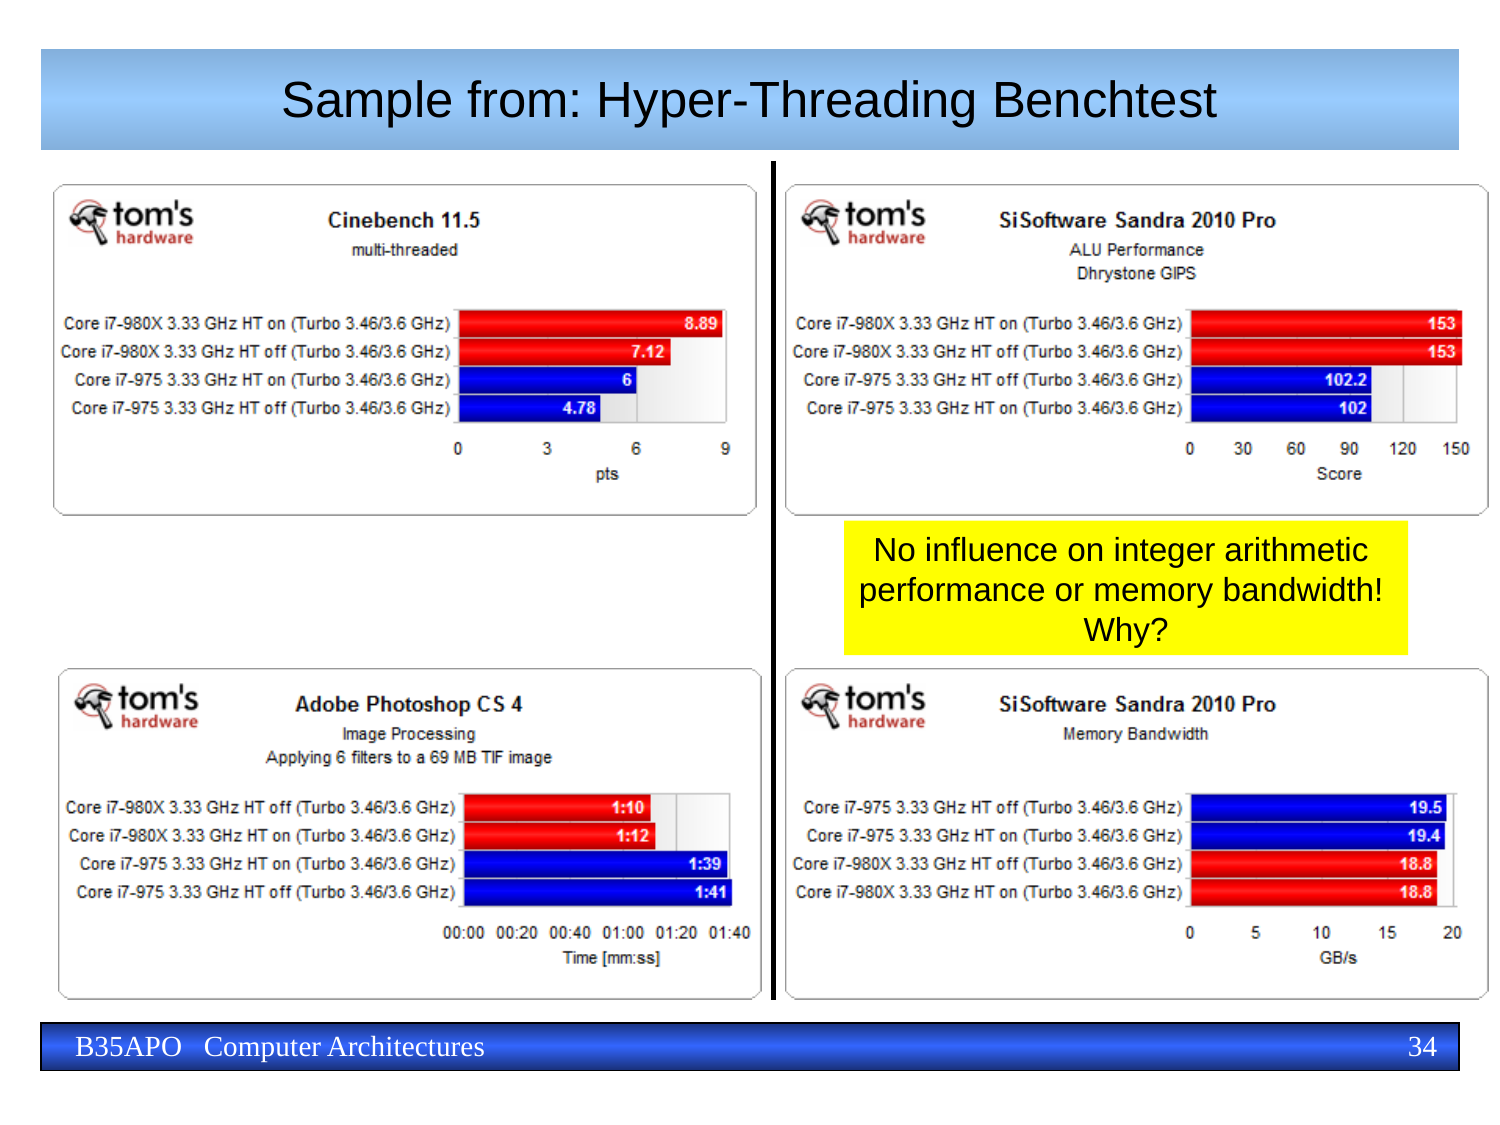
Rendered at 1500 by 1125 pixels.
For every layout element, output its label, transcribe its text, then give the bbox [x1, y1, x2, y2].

text_box No influence on integer arithmetic performance or memory bandwidth! Why? [844, 520, 1409, 656]
picture [58, 668, 762, 1000]
picture [785, 184, 1489, 516]
picture [785, 668, 1489, 1000]
title Sample from: Hyper-Threading Benchtest [41, 49, 1459, 150]
picture [53, 184, 757, 516]
